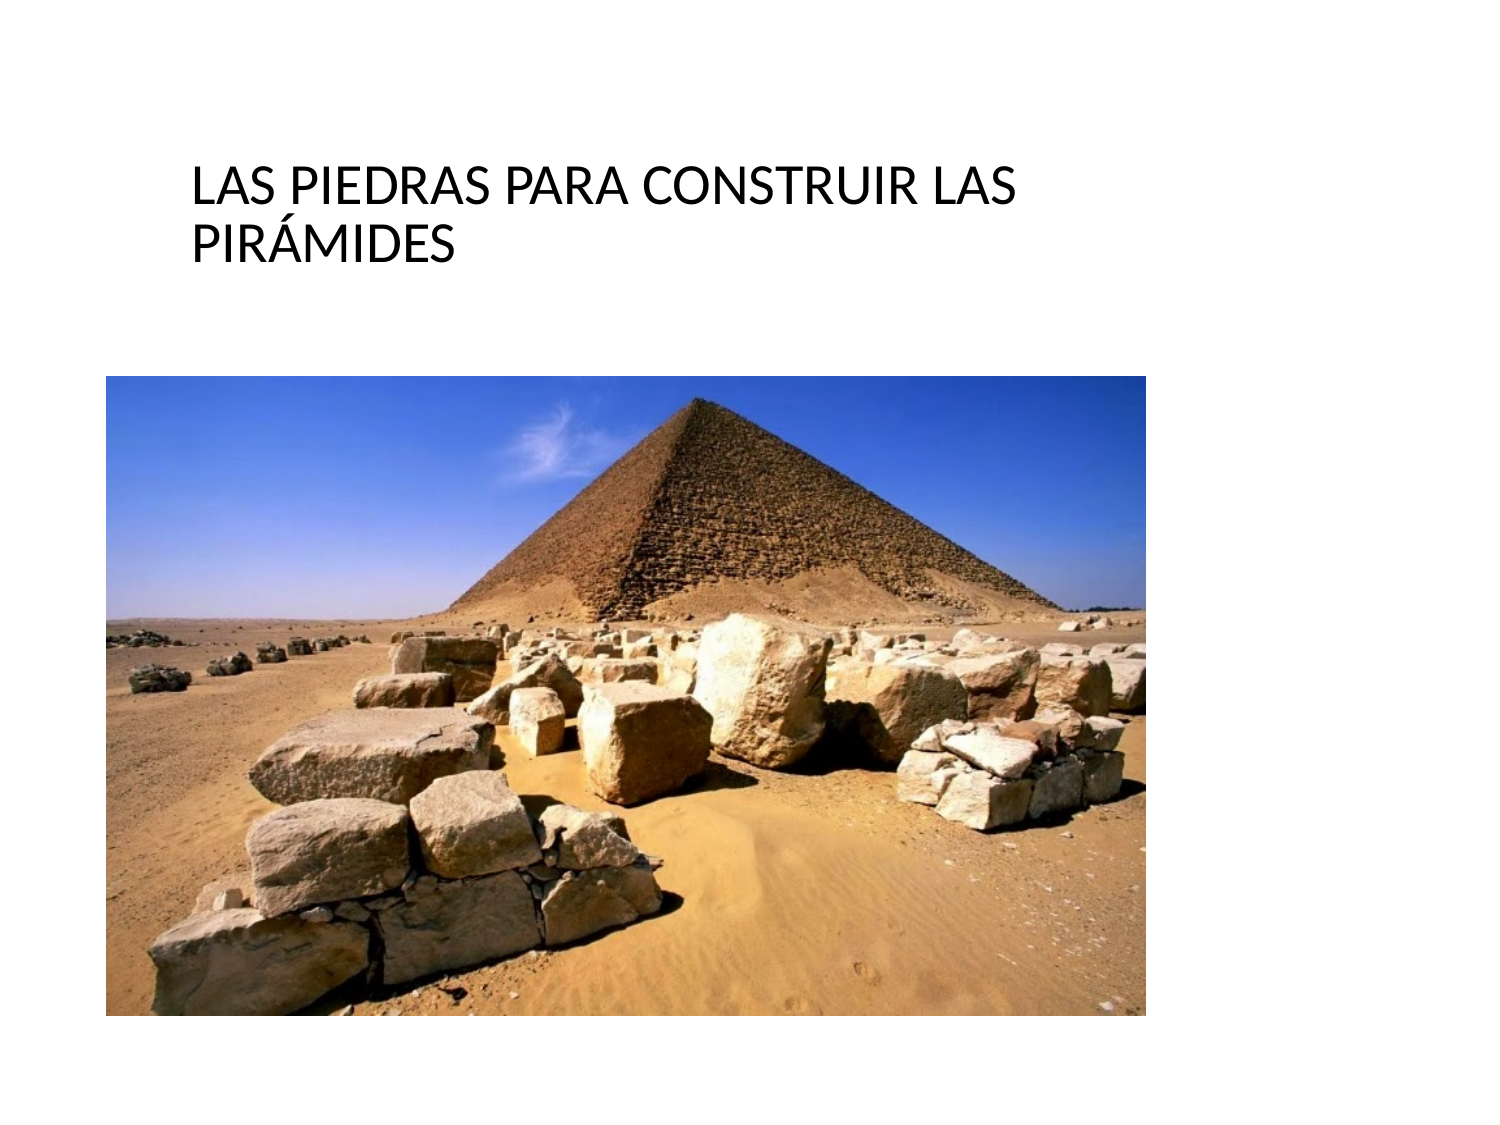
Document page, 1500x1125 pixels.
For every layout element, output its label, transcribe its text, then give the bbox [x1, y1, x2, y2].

text_box LAS PIEDRAS PARA CONSTRUIR LAS PIRÁMIDES [177, 153, 1134, 311]
picture [106, 376, 1146, 1016]
